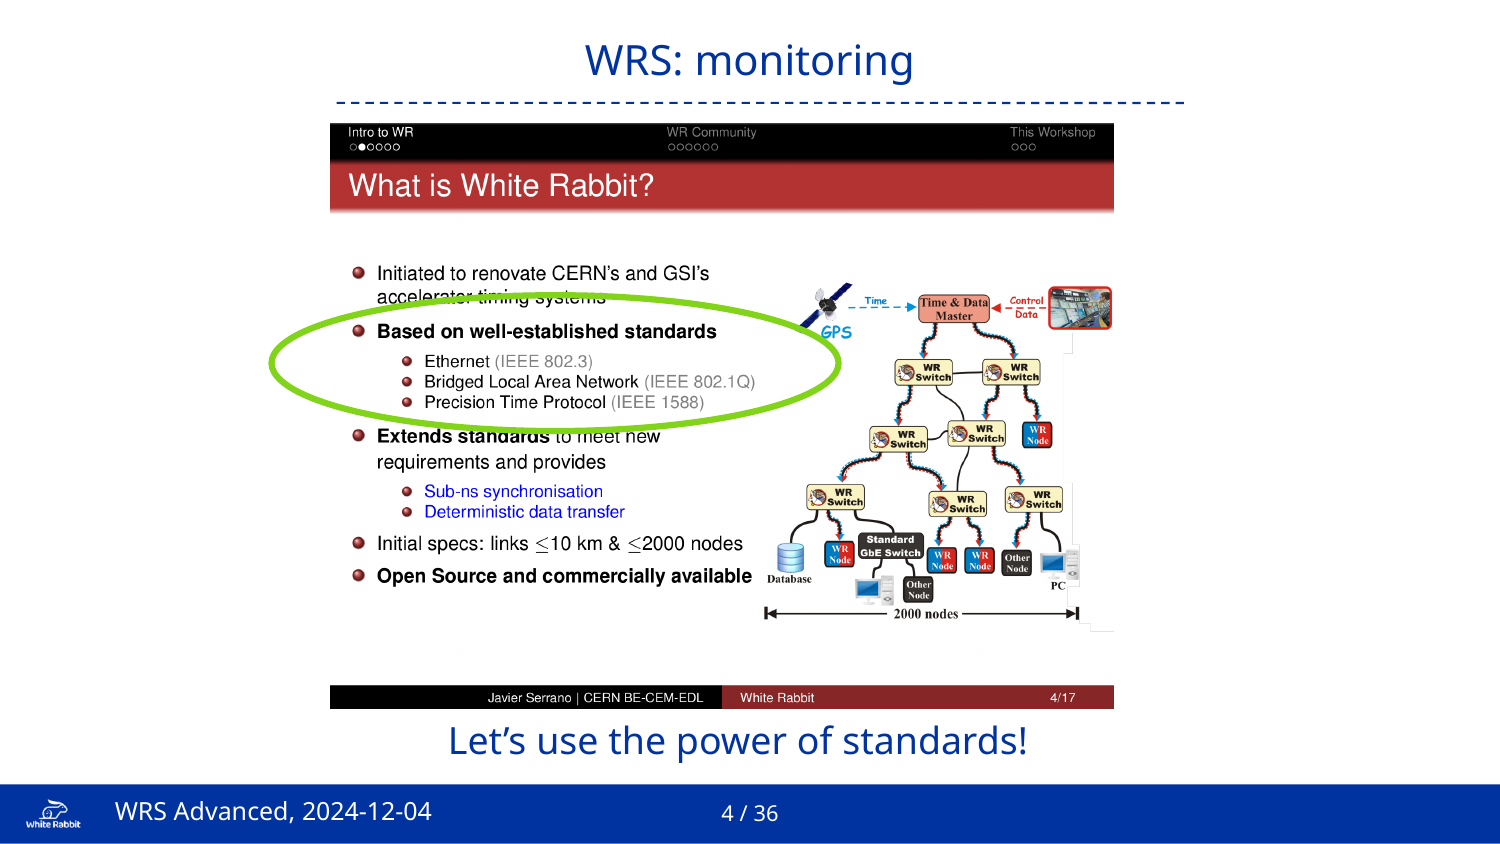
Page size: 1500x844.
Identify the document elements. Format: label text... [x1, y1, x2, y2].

slide_number <number> / 36 [0, 791, 1500, 837]
title WRS: monitoring [0, 0, 1500, 117]
text_box Let’s use the power of standards! [29, 709, 1447, 770]
picture [330, 123, 1114, 709]
text_box [271, 295, 839, 432]
